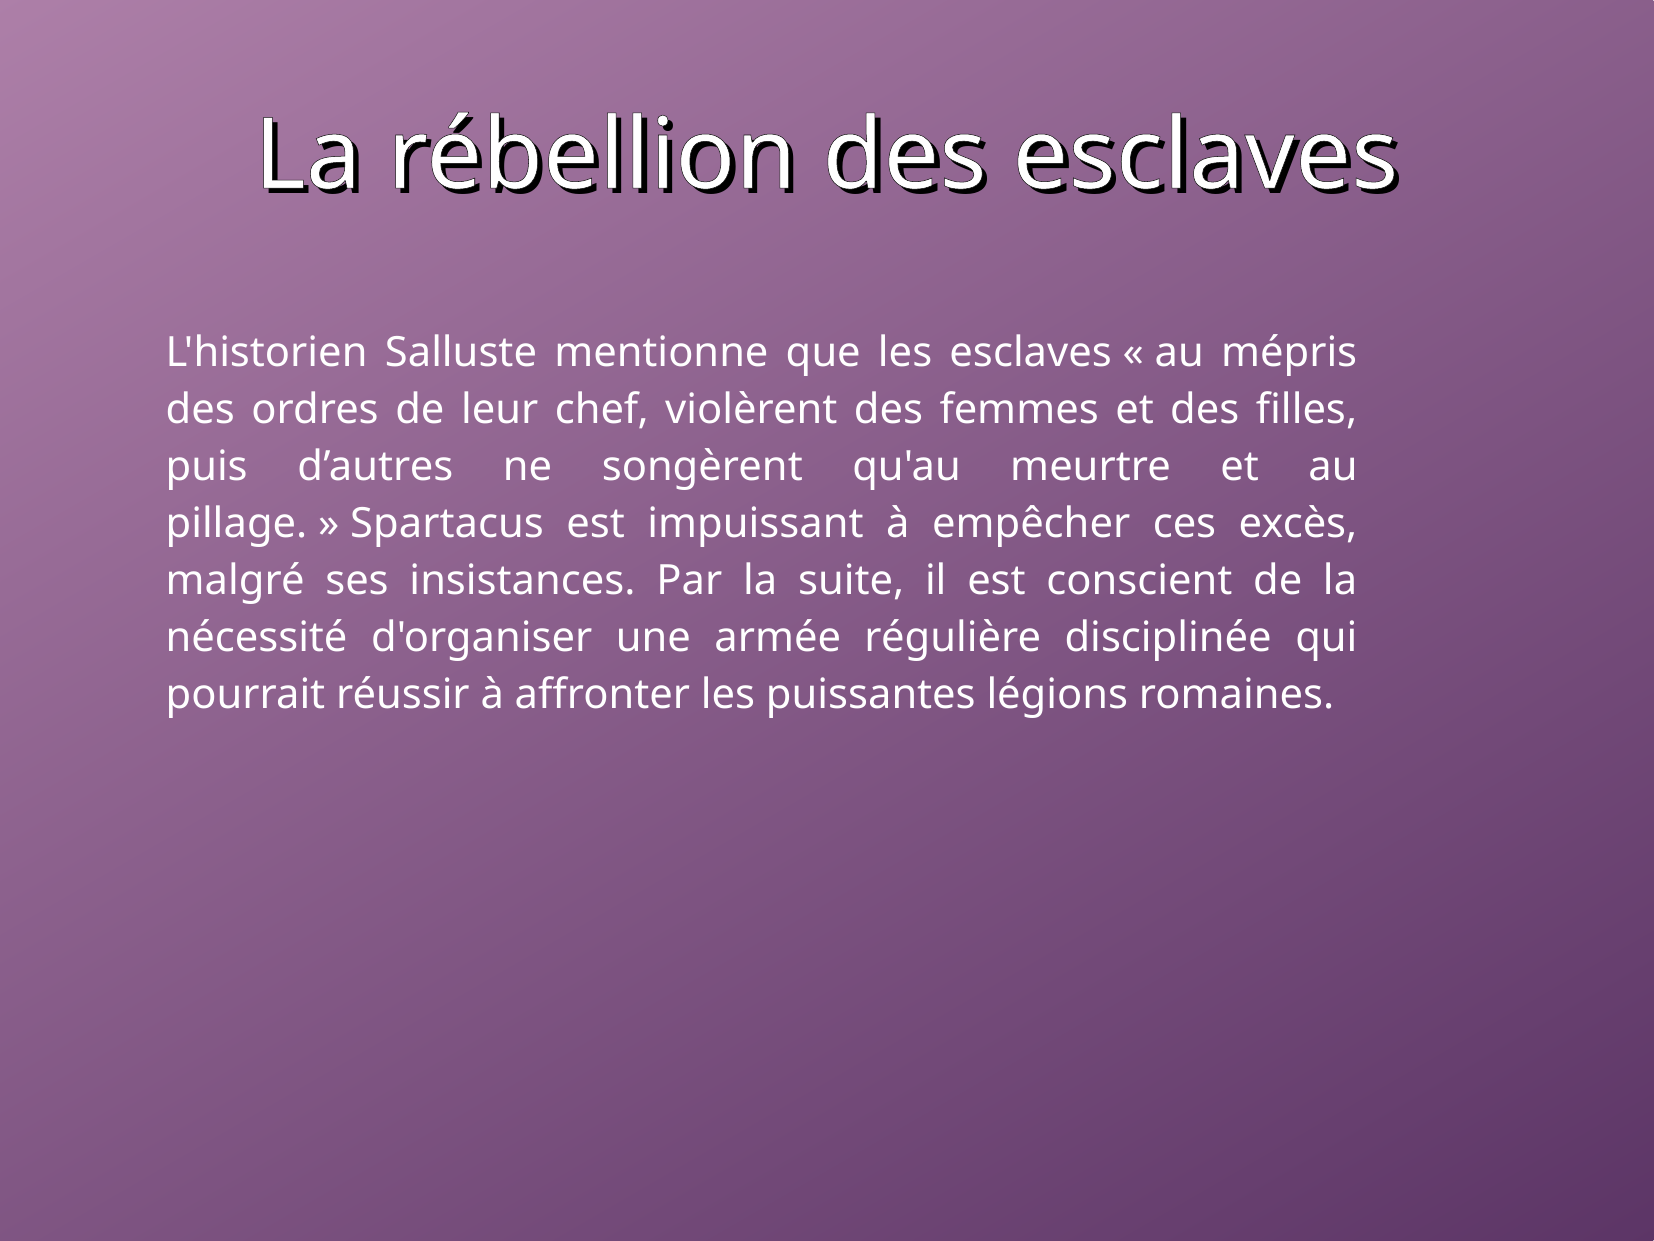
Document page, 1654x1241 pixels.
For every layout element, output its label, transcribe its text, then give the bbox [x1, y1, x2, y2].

text_box L'historien Salluste mentionne que les esclaves « au mépris des ordres de leur chef, violèrent des femmes et des filles, puis d’autres ne songèrent qu'au meurtre et au pillage. » Spartacus est impuissant à empêcher ces excès, malgré ses insistances. Par la suite, il est conscient de la nécessité d'organiser une armée régulière disciplinée qui pourrait réussir à affronter les puissantes légions romaines. [150, 314, 1373, 1149]
title La rébellion des esclaves [82, 47, 1571, 252]
